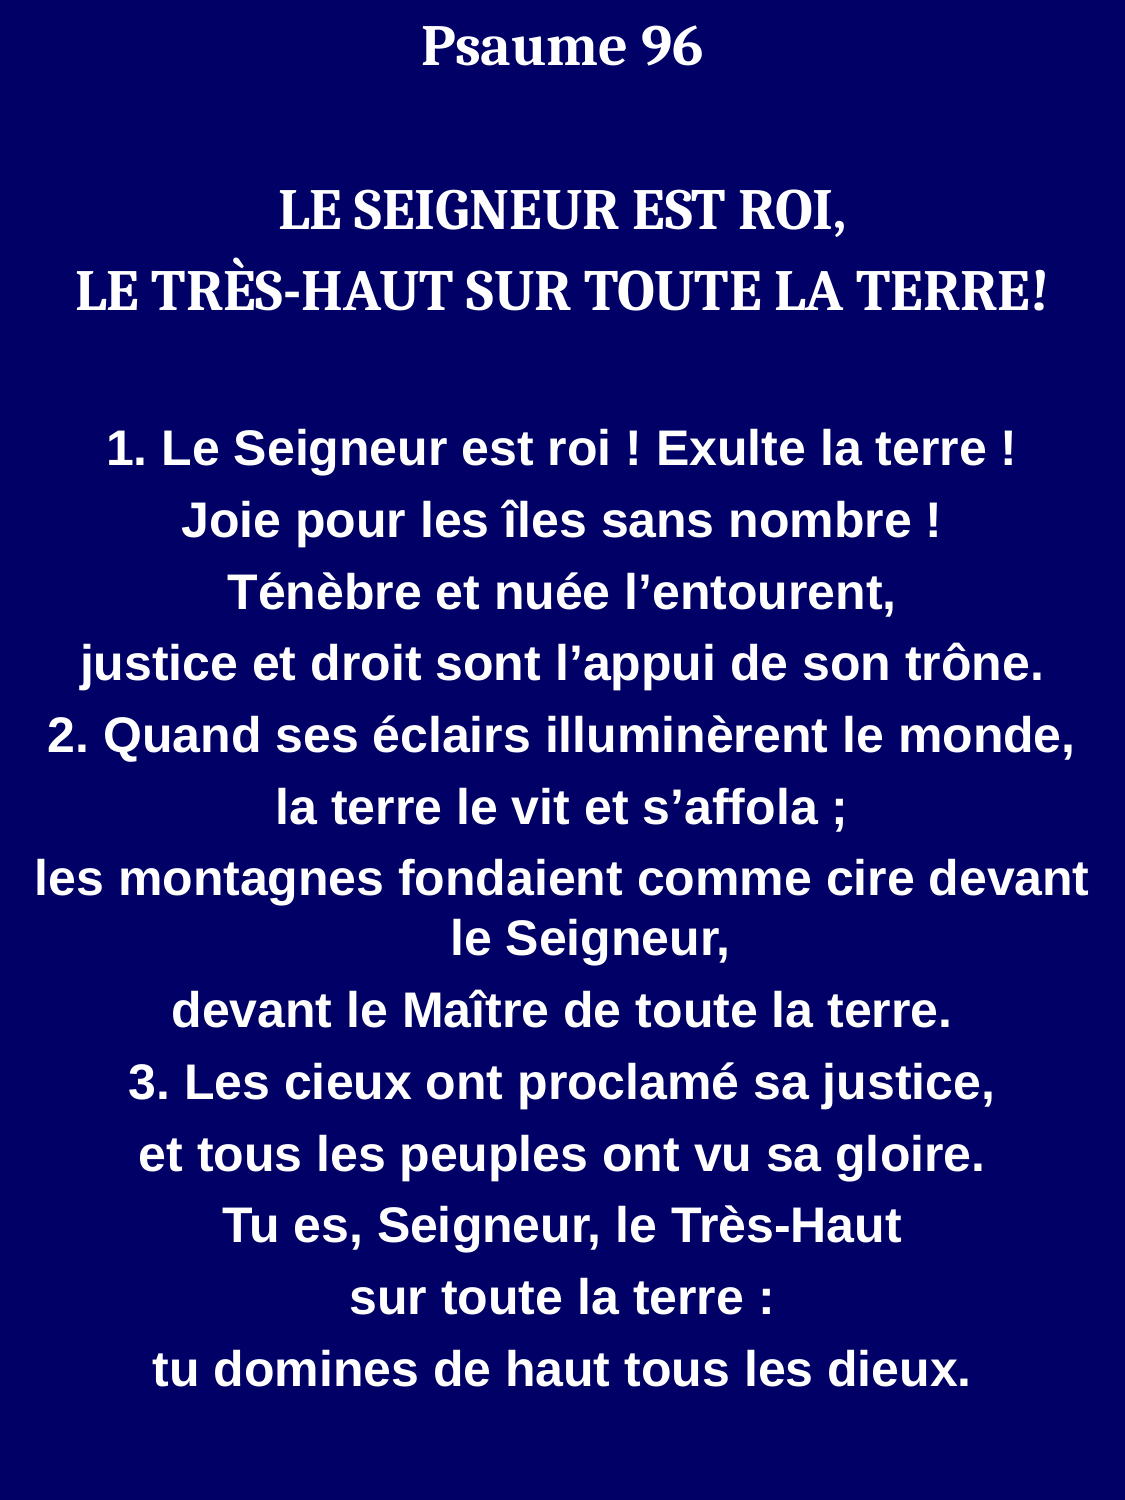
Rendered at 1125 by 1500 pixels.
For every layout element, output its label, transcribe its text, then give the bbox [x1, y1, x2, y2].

text_box Psaume 96 LE SEIGNEUR EST ROI, LE TRÈS-HAUT SUR TOUTE LA TERRE! 1. Le Seigneur est roi ! Exulte la terre ! Joie pour les îles sans nombre ! Ténèbre et nuée l’entourent, justice et droit sont l’appui de son trône. 2. Quand ses éclairs illuminèrent le monde, la terre le vit et s’affola ; les montagnes fondaient comme cire devant le Seigneur, devant le Maître de toute la terre. 3. Les cieux ont proclamé sa justice, et tous les peuples ont vu sa gloire. Tu es, Seigneur, le Très-Haut sur toute la terre : tu domines de haut tous les dieux. [0, 0, 1125, 390]
